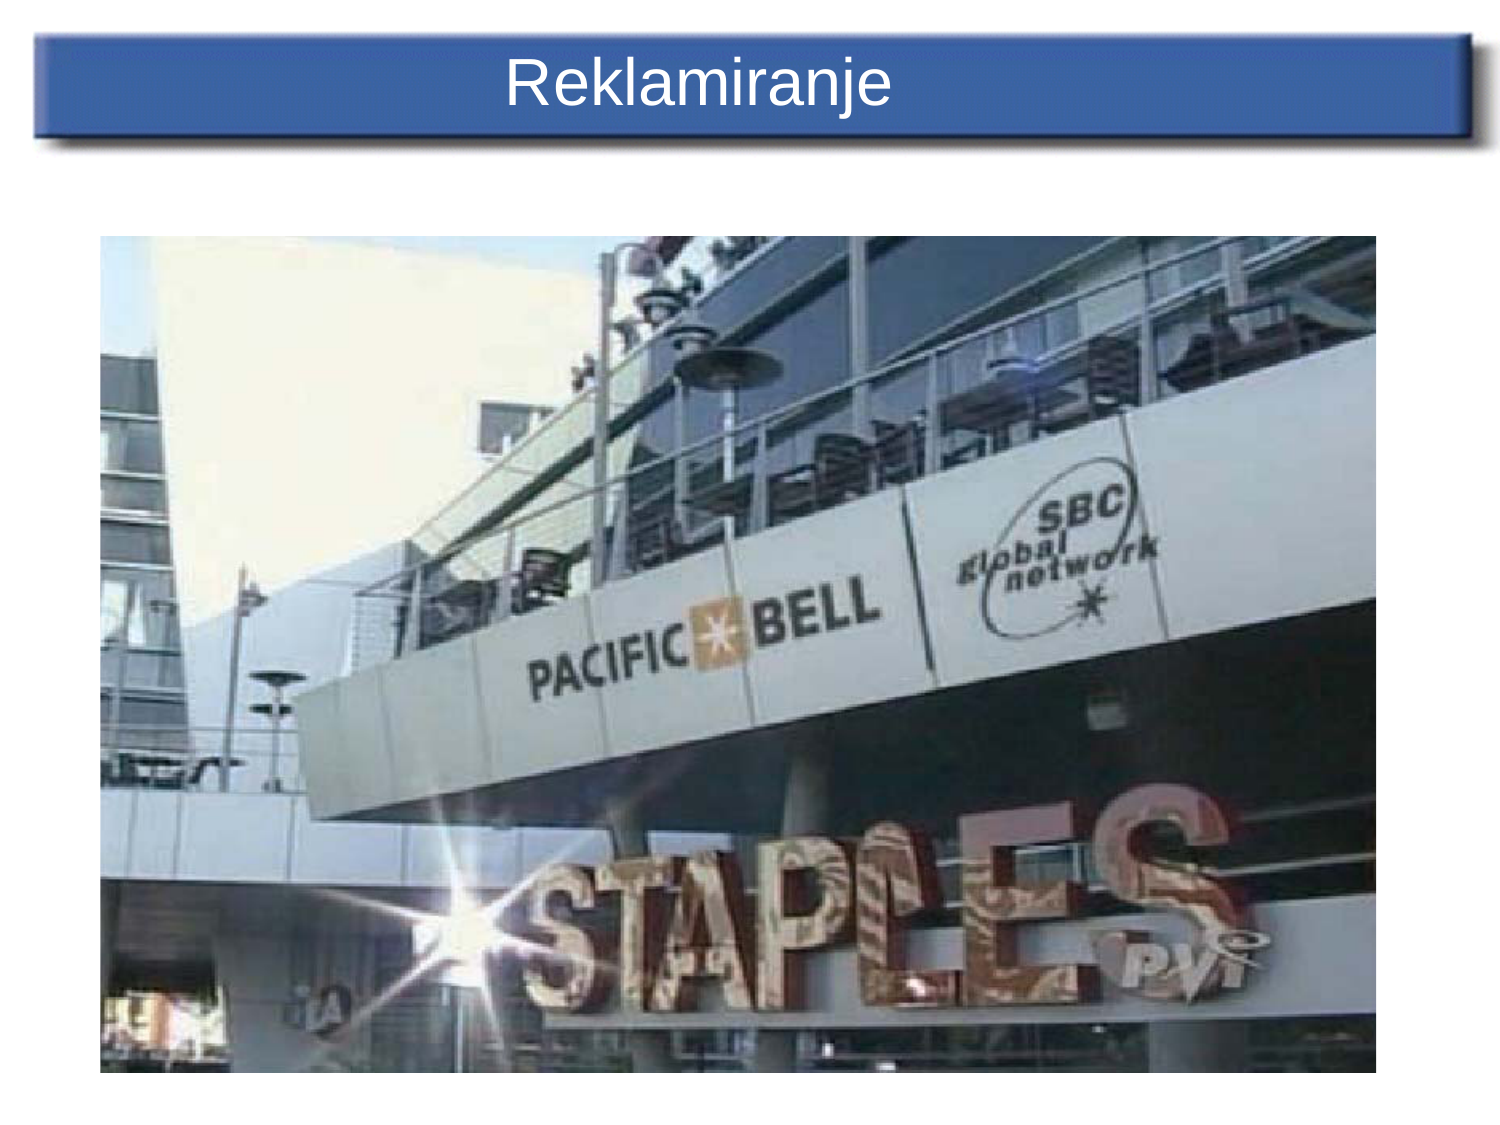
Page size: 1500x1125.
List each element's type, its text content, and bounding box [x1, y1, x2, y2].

text_box Reklamiranje [490, 30, 909, 127]
picture [100, 236, 1377, 1073]
picture [32, 30, 1500, 158]
